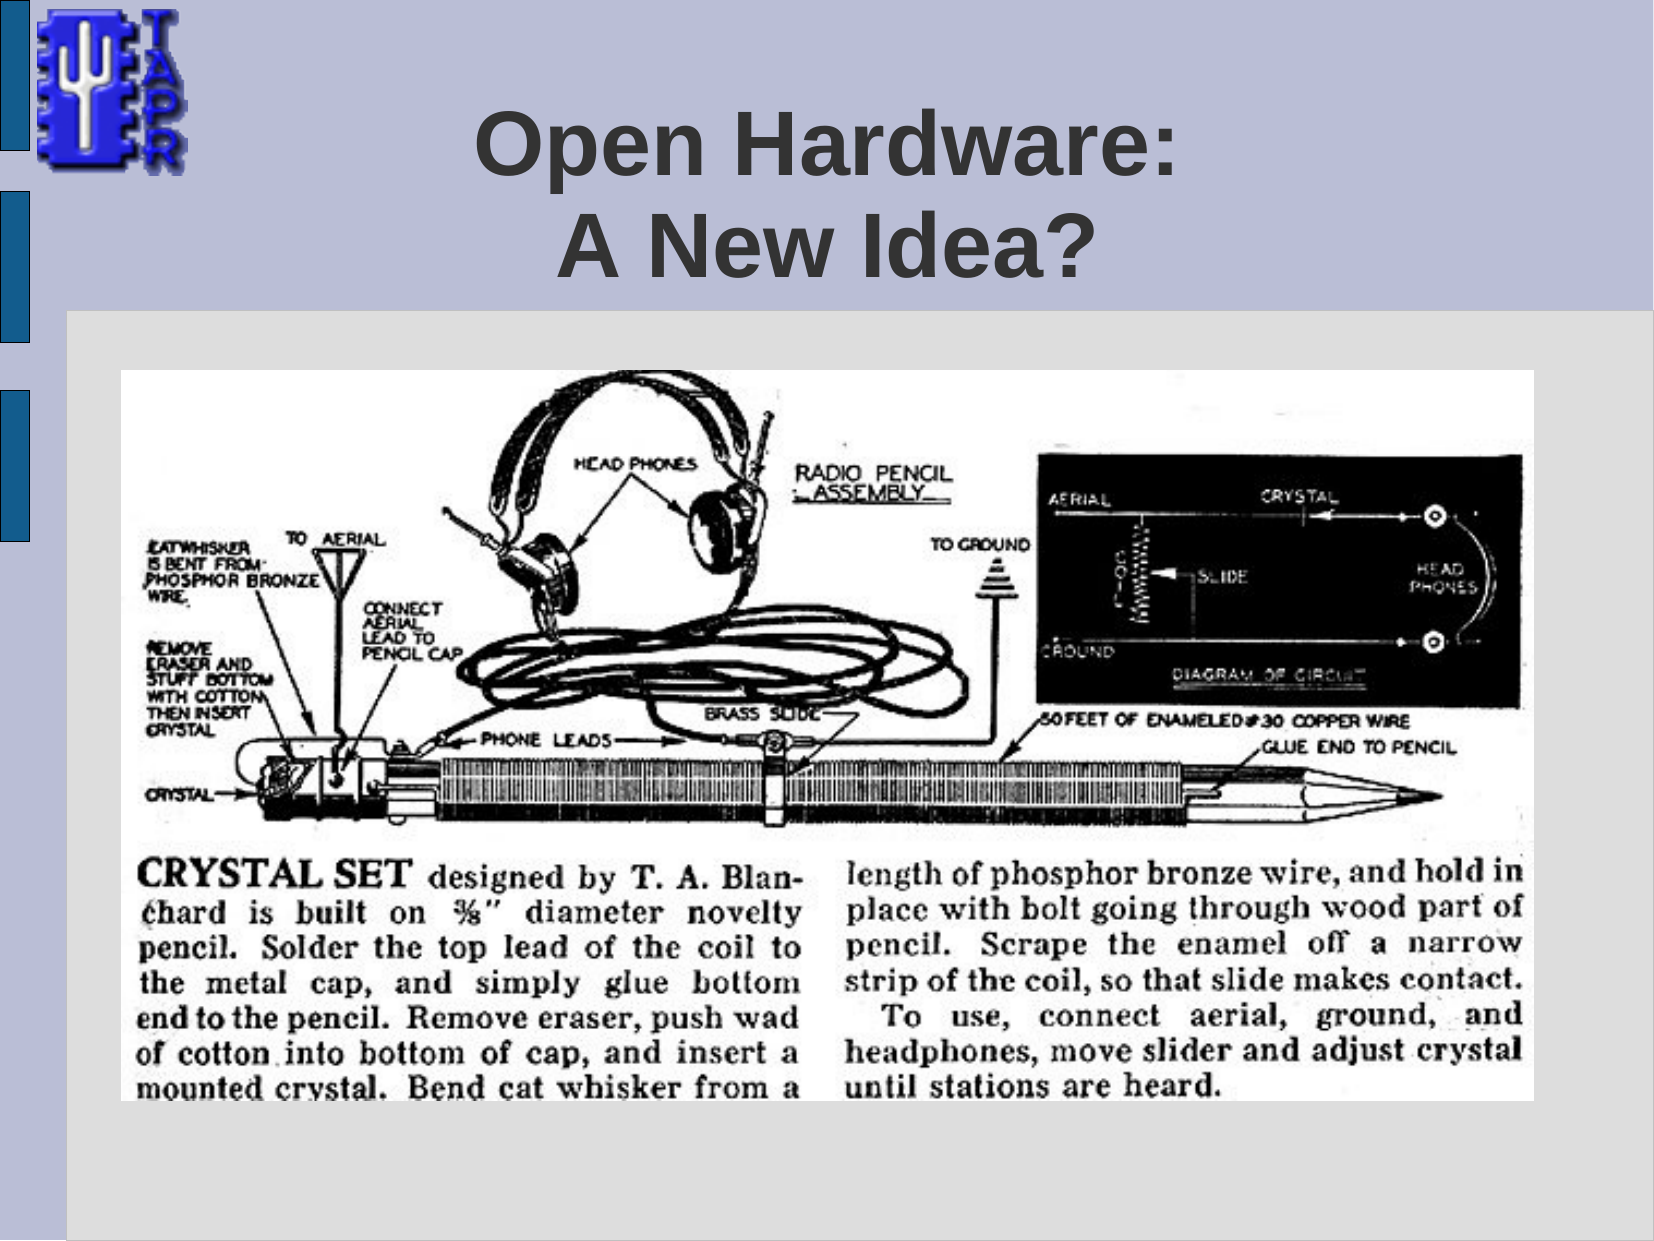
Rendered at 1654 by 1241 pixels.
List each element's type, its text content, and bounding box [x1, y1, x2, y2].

picture [37, 9, 188, 176]
title Open Hardware: A New Idea? [121, 91, 1534, 299]
picture [121, 370, 1534, 1101]
